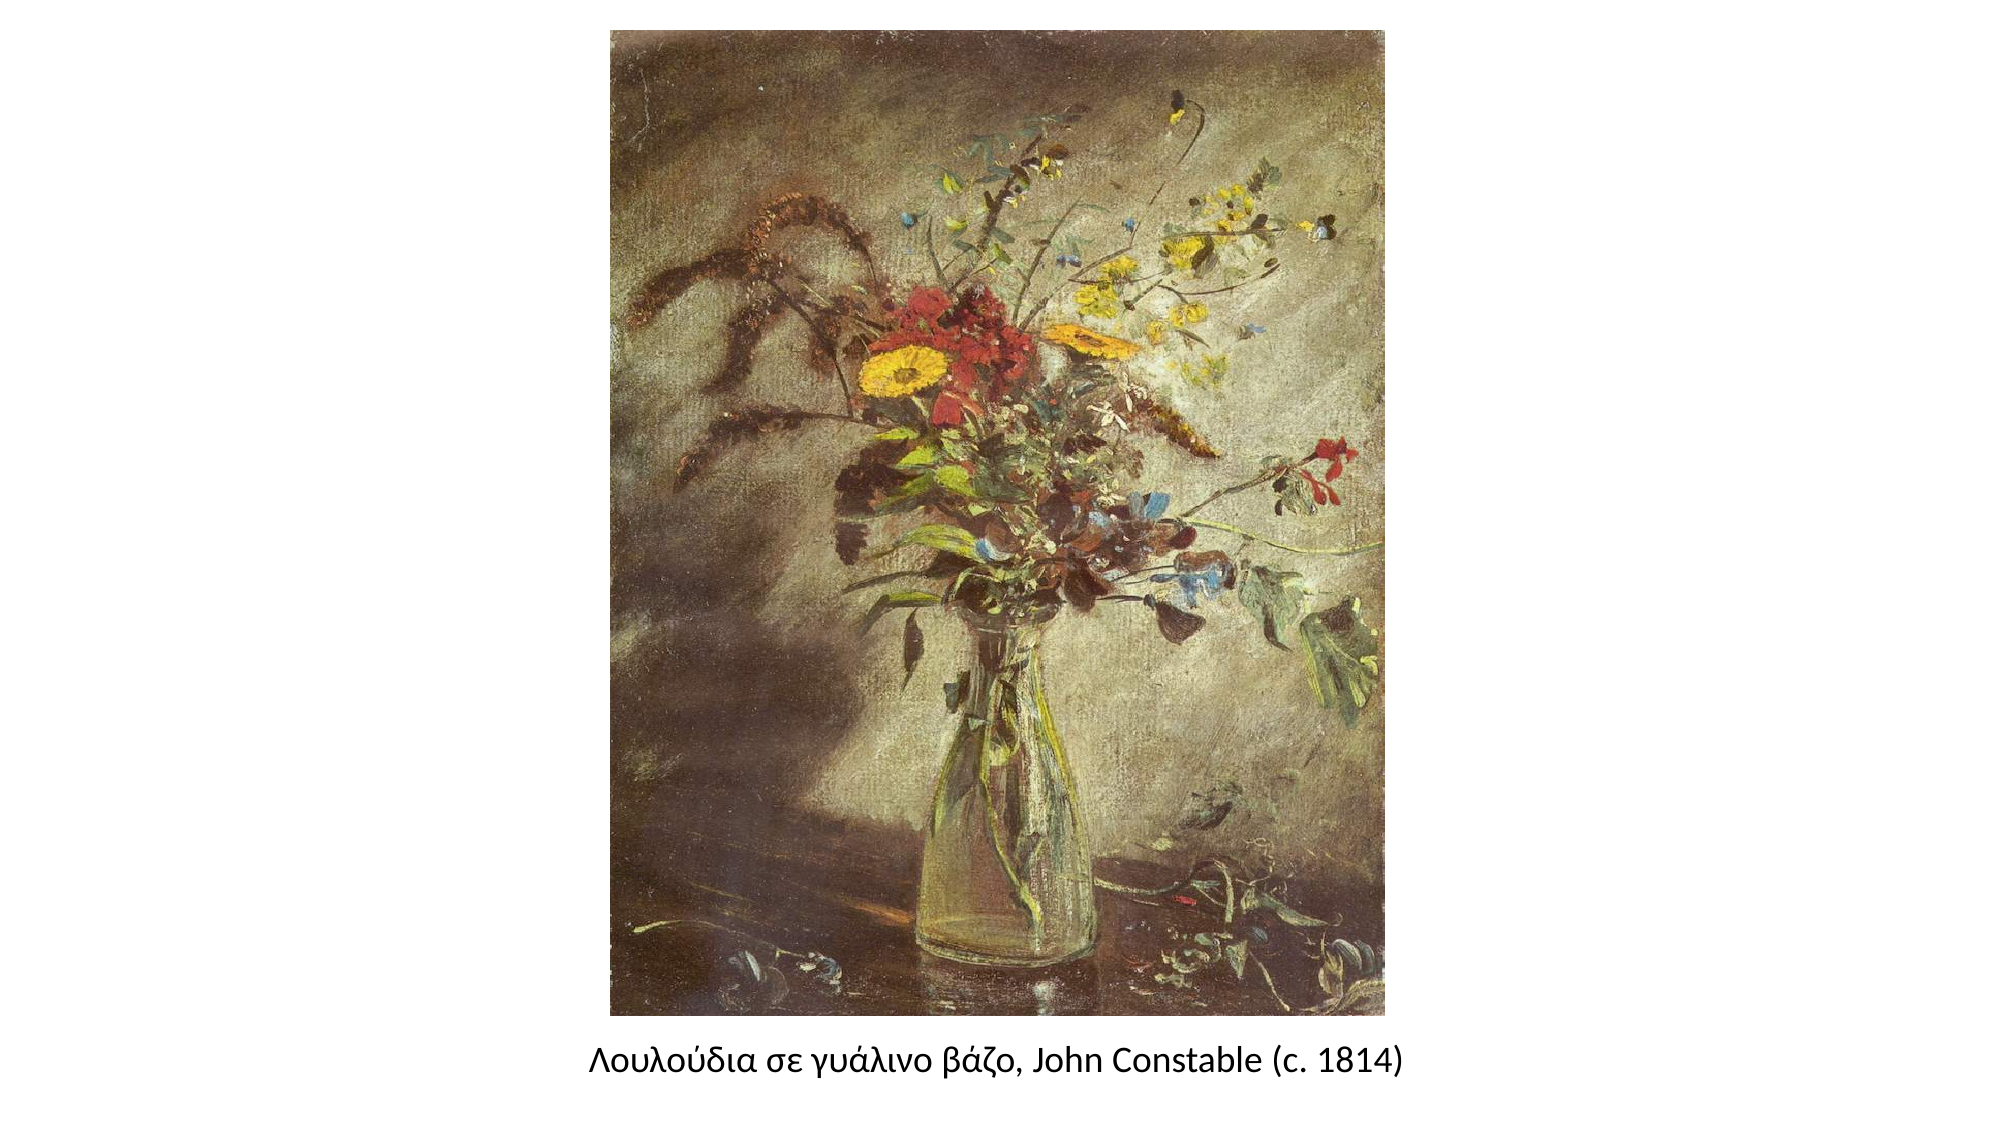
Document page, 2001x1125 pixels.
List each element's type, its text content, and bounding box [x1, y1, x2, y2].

text_box Λουλούδια σε γυάλινο βάζο, John Constable (c. 1814) [472, 1025, 1428, 1088]
picture [610, 30, 1385, 1016]
